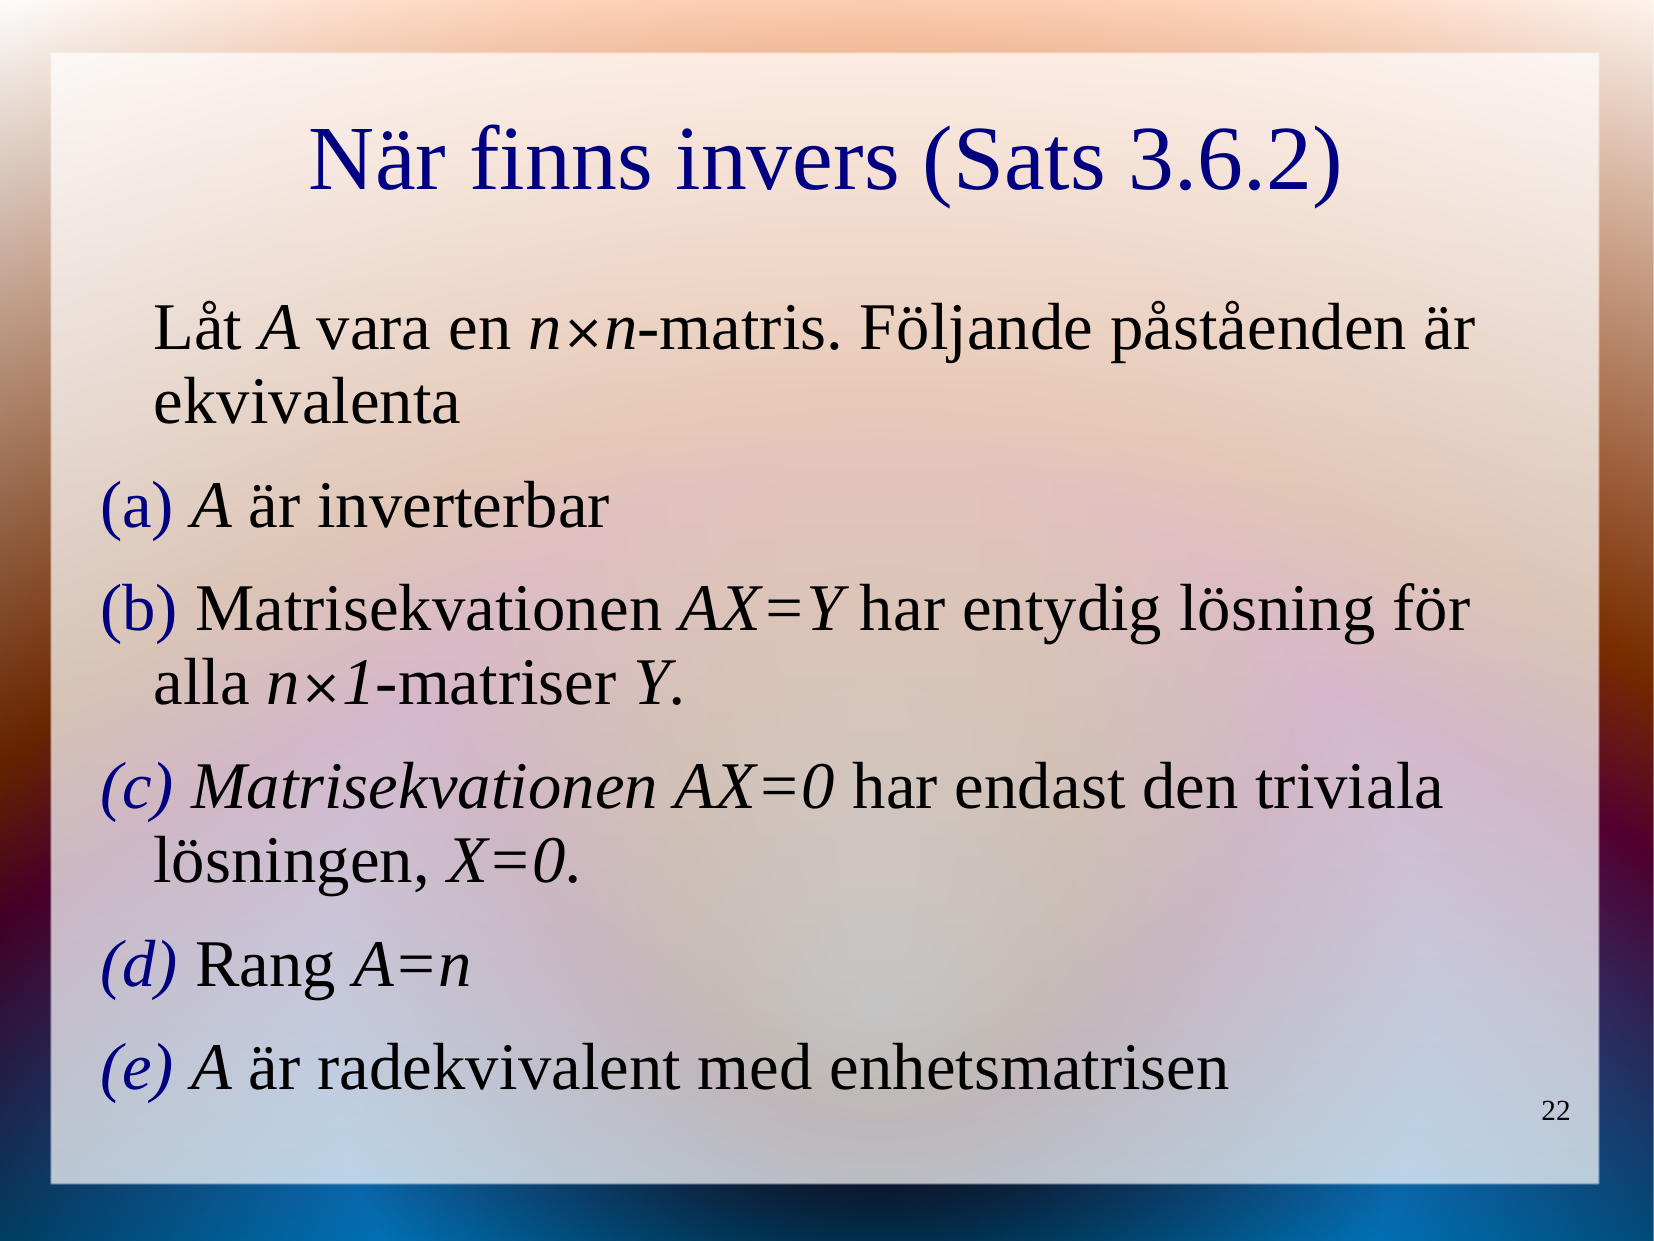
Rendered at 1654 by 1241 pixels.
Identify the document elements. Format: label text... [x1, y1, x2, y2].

list Låt A vara en n⨯n-matris. Följande påståenden är ekvivalenta A är inverterbar Matrisekvationen AX=Y har entydig lösning för alla n⨯1-matriser Y. Matrisekvationen AX=0 har endast den triviala lösningen, X=0. Rang A=n A är radekvivalent med enhetsmatrisen [82, 290, 1571, 1105]
title När finns invers (Sats 3.6.2) [82, 62, 1571, 256]
picture [0, 0, 1654, 1241]
